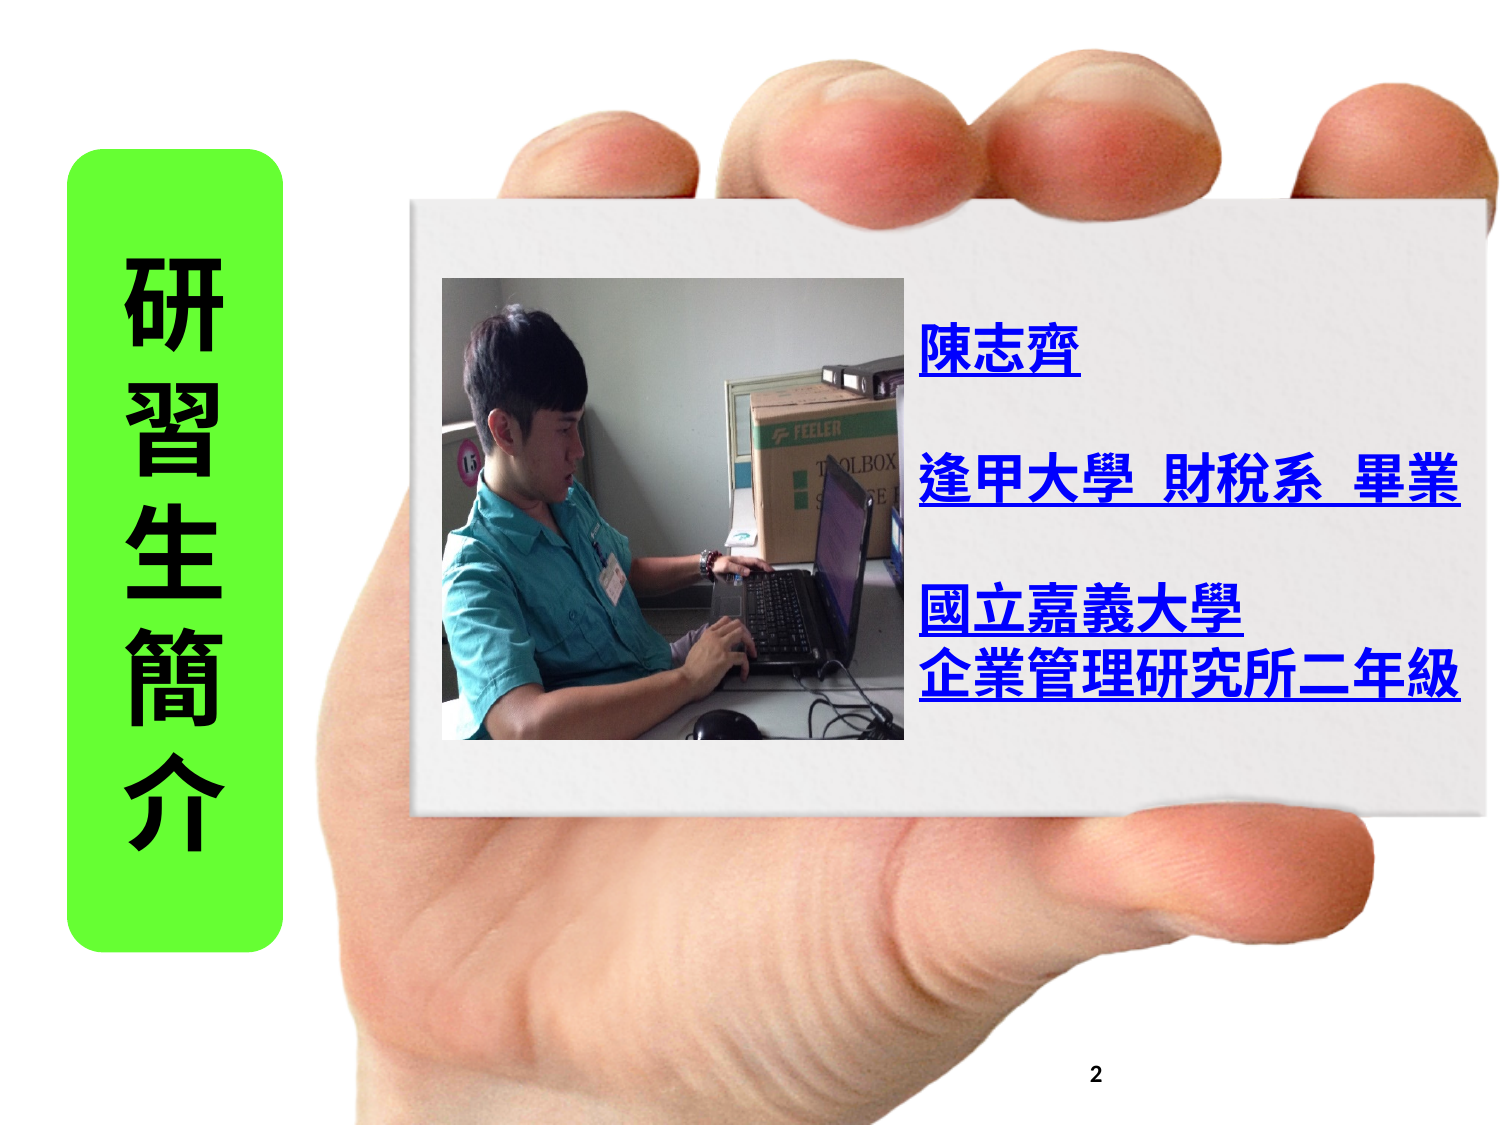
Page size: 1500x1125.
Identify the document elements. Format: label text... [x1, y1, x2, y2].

picture [0, 0, 1500, 1125]
text_box 研 習 生簡介 [67, 149, 283, 953]
text_box 陳志齊 逢甲大學 財稅系 畢業 國立嘉義大學 企業管理研究所二年級 [903, 307, 1500, 717]
text_box 2 [1074, 1042, 1426, 1103]
